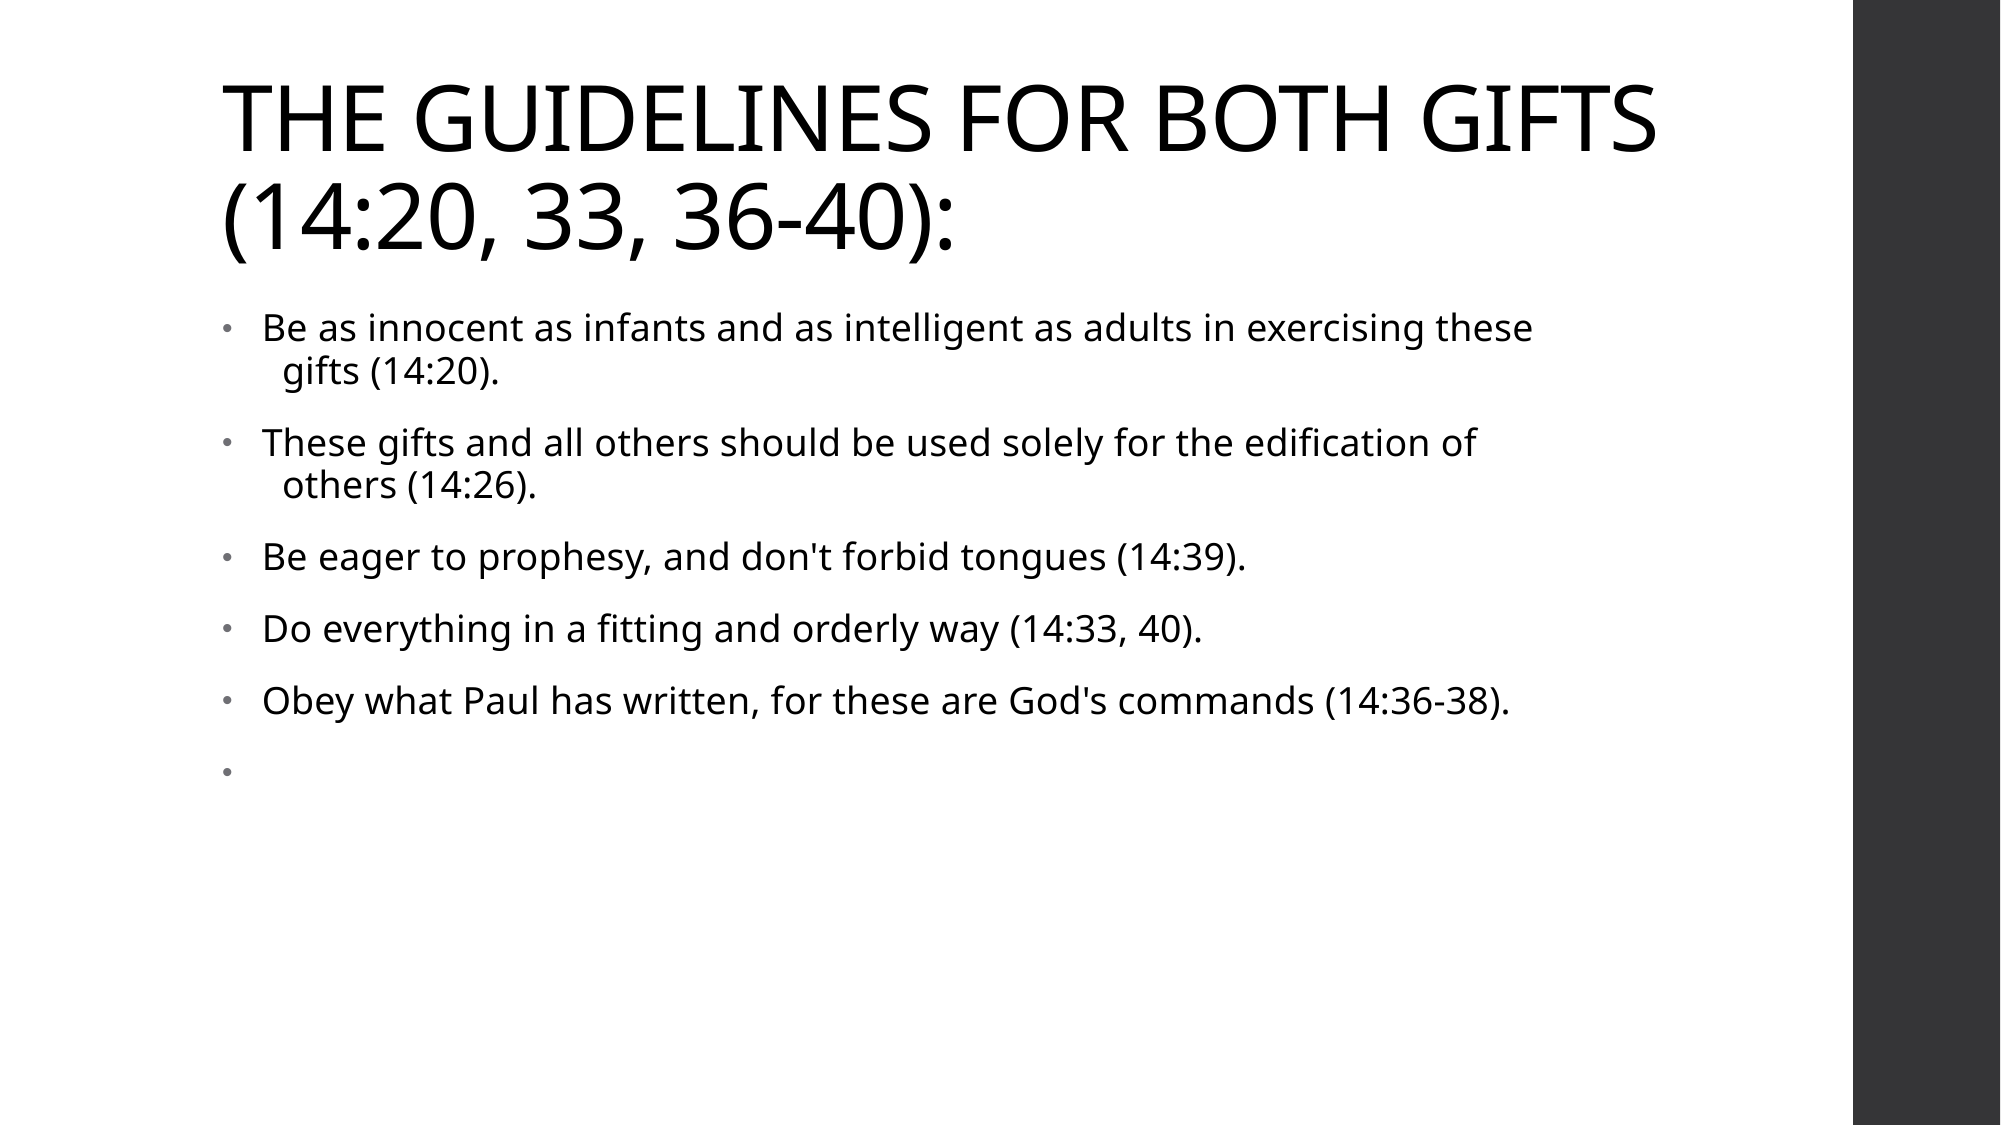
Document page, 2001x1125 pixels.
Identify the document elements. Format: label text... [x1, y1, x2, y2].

list Be as innocent as infants and as intelligent as adults in exercising these gifts (14:20). These gifts and all others should be used solely for the edification of others (14:26). Be eager to prophesy, and don't forbid tongues (14:39). Do everything in a fitting and orderly way (14:33, 40). Obey what Paul has written, for these are God's commands (14:36-38). [206, 299, 1617, 1014]
title THE GUIDELINES FOR BOTH GIFTS (14:20, 33, 36-40): [206, 60, 1797, 278]
